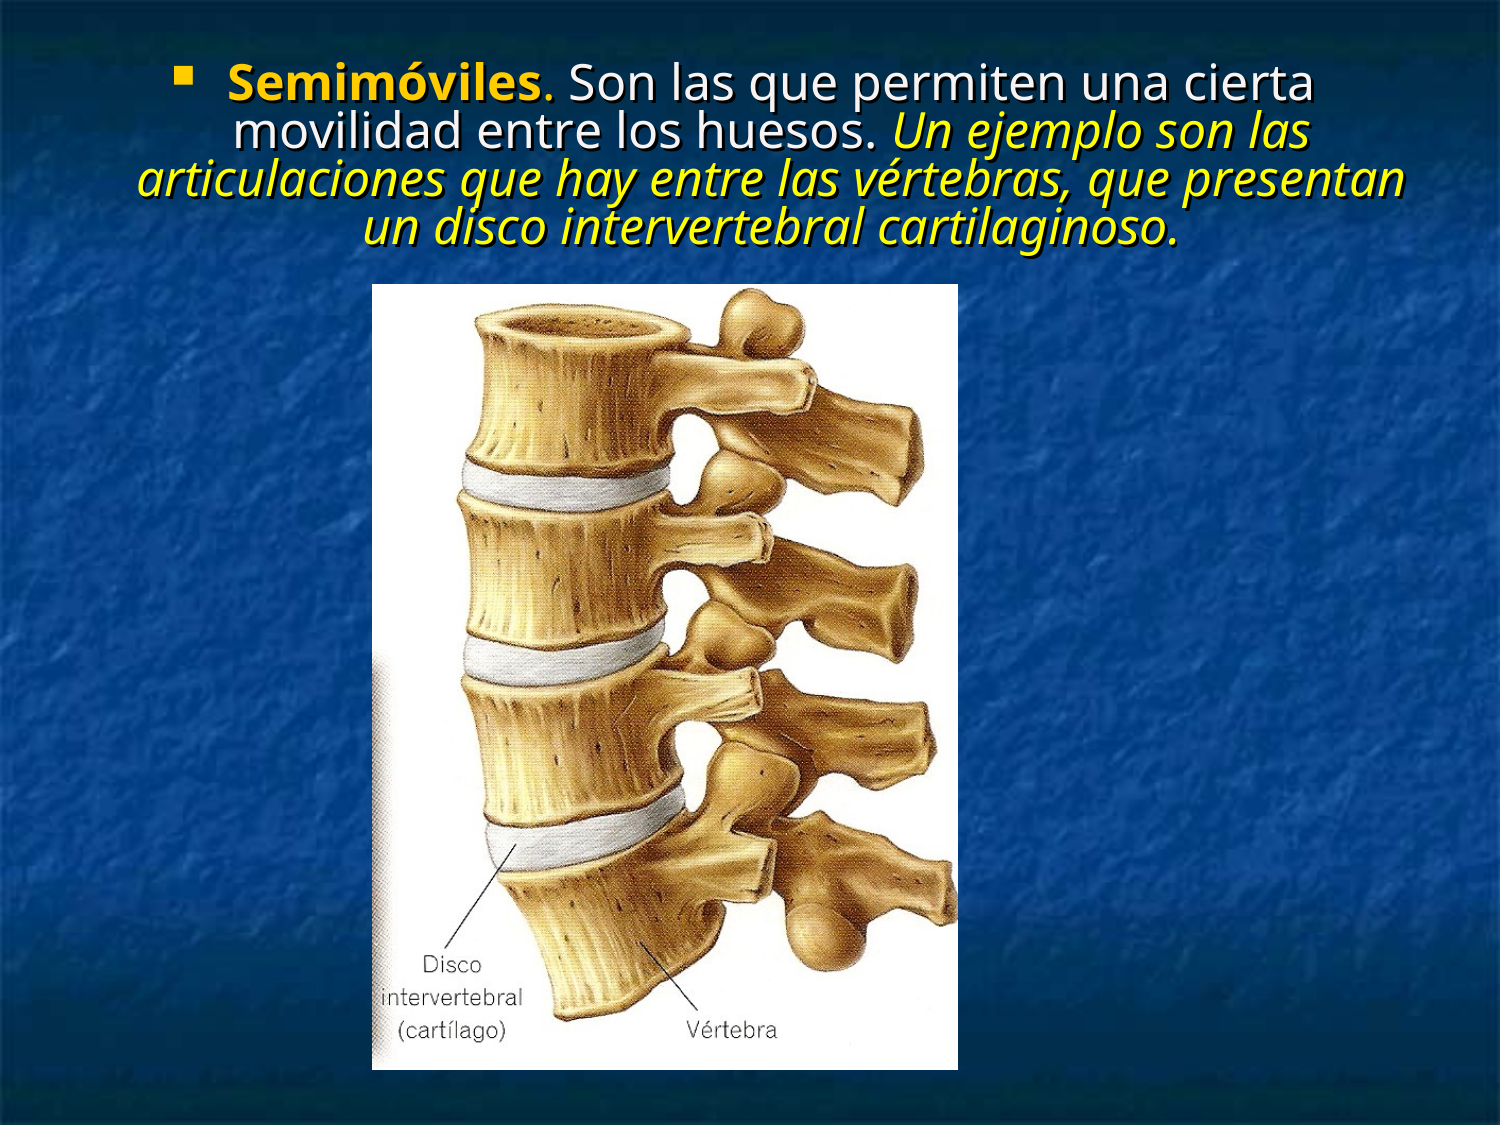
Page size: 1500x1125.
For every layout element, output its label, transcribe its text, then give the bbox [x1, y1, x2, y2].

list Semimóviles. Son las que permiten una cierta movilidad entre los huesos. Un ejemplo son las articulaciones que hay entre las vértebras, que presentan un disco intervertebral cartilaginoso. [41, 54, 1447, 322]
picture [0, 0, 1500, 1125]
